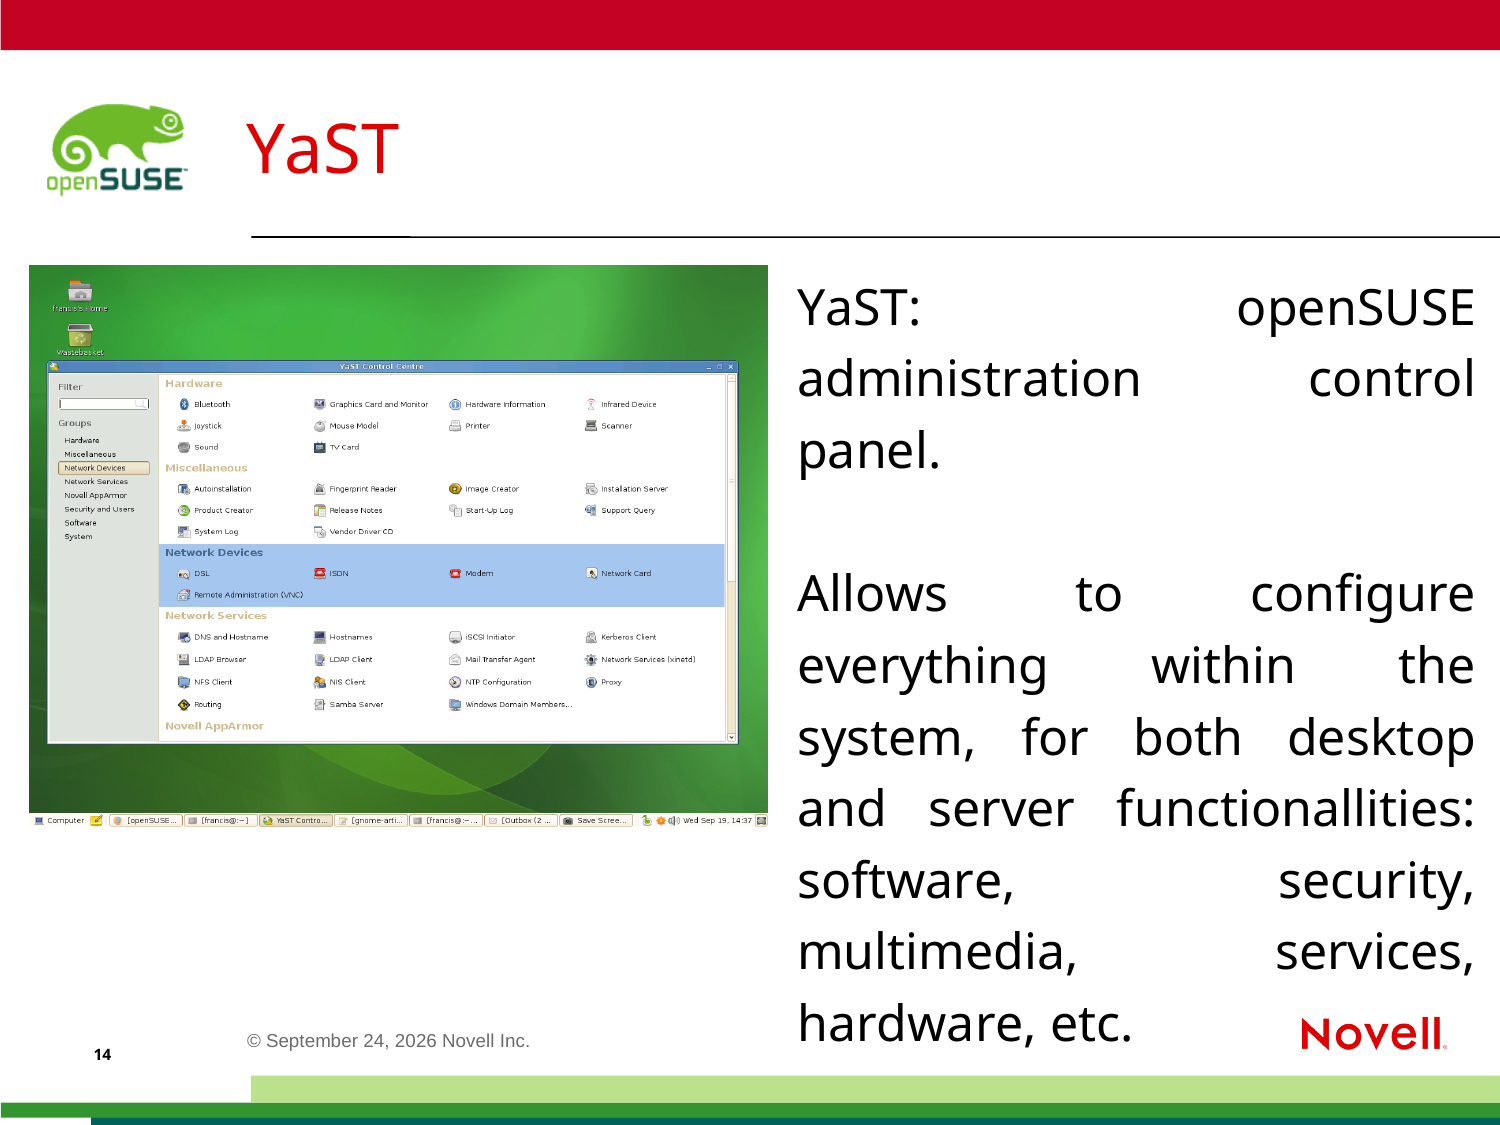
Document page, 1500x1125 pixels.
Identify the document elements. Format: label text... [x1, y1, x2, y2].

picture [47, 104, 188, 197]
picture [29, 265, 768, 827]
picture [1295, 1011, 1453, 1056]
title YaST [246, 60, 1409, 239]
text_box YaST: openSUSE administration control panel. Allows to configure everything within the system, for both desktop and server functionallities: software, security, multimedia, services, hardware, etc. [797, 268, 1477, 925]
